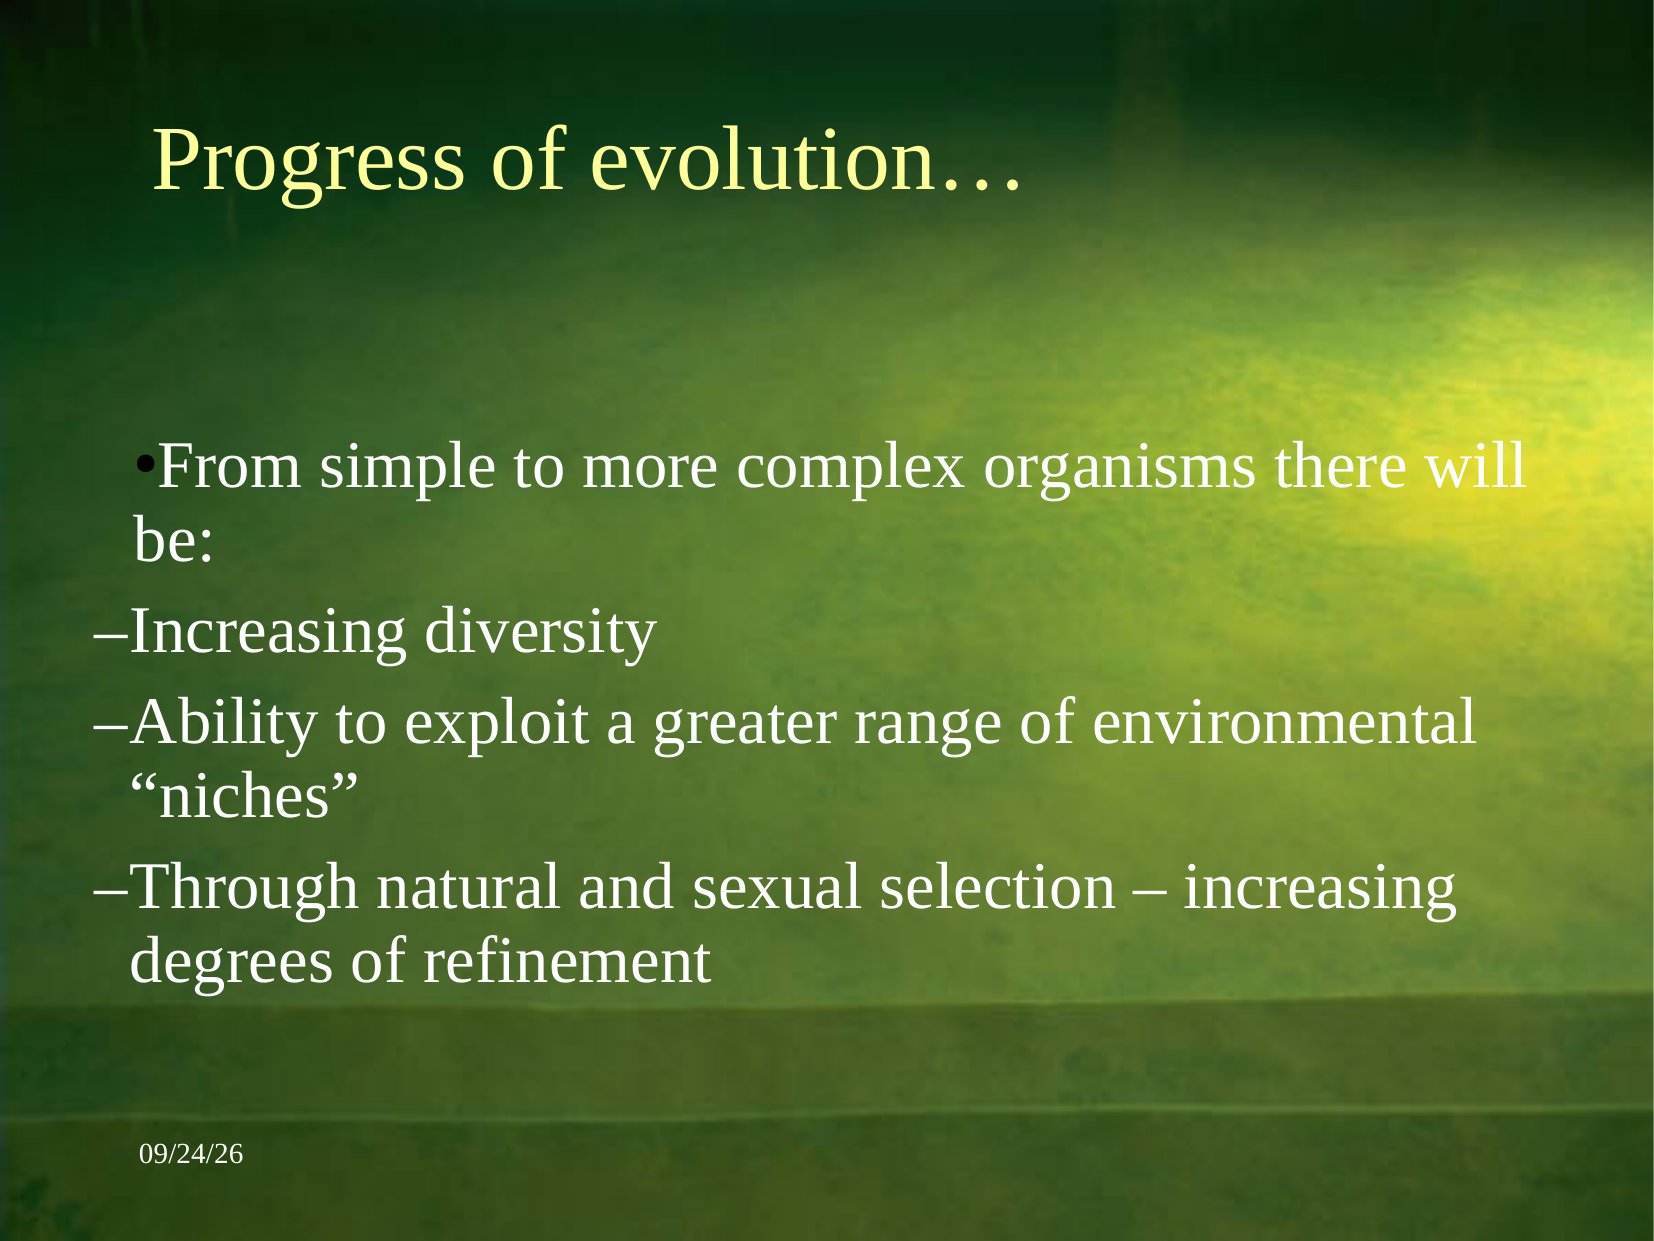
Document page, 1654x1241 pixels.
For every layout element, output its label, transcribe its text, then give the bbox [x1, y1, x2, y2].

picture [0, 0, 1654, 1241]
title Progress of evolution… [151, 55, 1558, 262]
subtitle From simple to more complex organisms there will be: Increasing diversity Ability to exploit a greater range of environmental “niches” Through natural and sexual selection – increasing degrees of refinement [59, 303, 1595, 1122]
